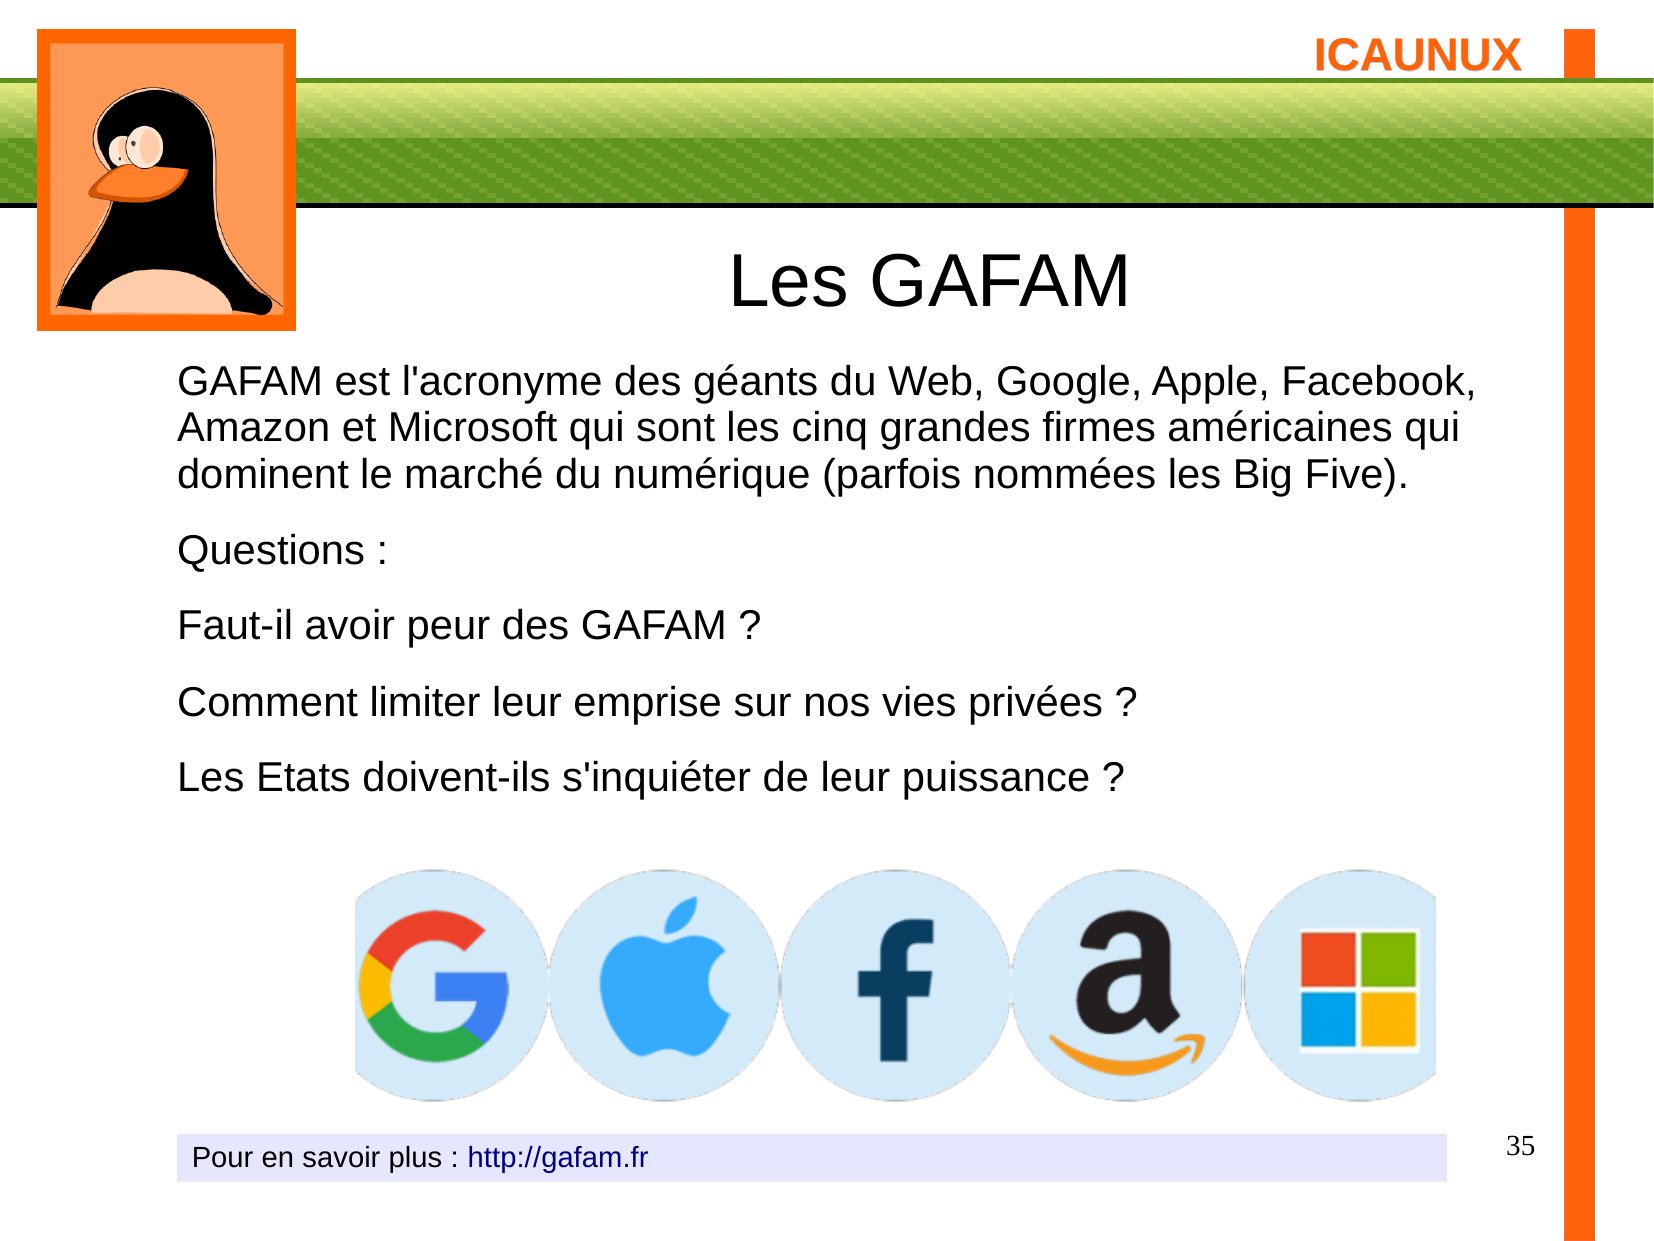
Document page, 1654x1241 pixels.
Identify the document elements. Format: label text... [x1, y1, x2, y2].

picture [0, 29, 1654, 331]
picture [355, 859, 1436, 1123]
list GAFAM est l'acronyme des géants du Web, Google, Apple, Facebook, Amazon et Microsoft qui sont les cinq grandes firmes américaines qui dominent le marché du numérique (parfois nommées les Big Five). Questions : Faut-il avoir peur des GAFAM ? Comment limiter leur emprise sur nos vies privées ? Les Etats doivent-ils s'inquiéter de leur puissance ? [177, 357, 1506, 1034]
text_box Pour en savoir plus : http://gafam.fr [177, 1133, 1447, 1182]
title Les GAFAM [324, 206, 1536, 355]
